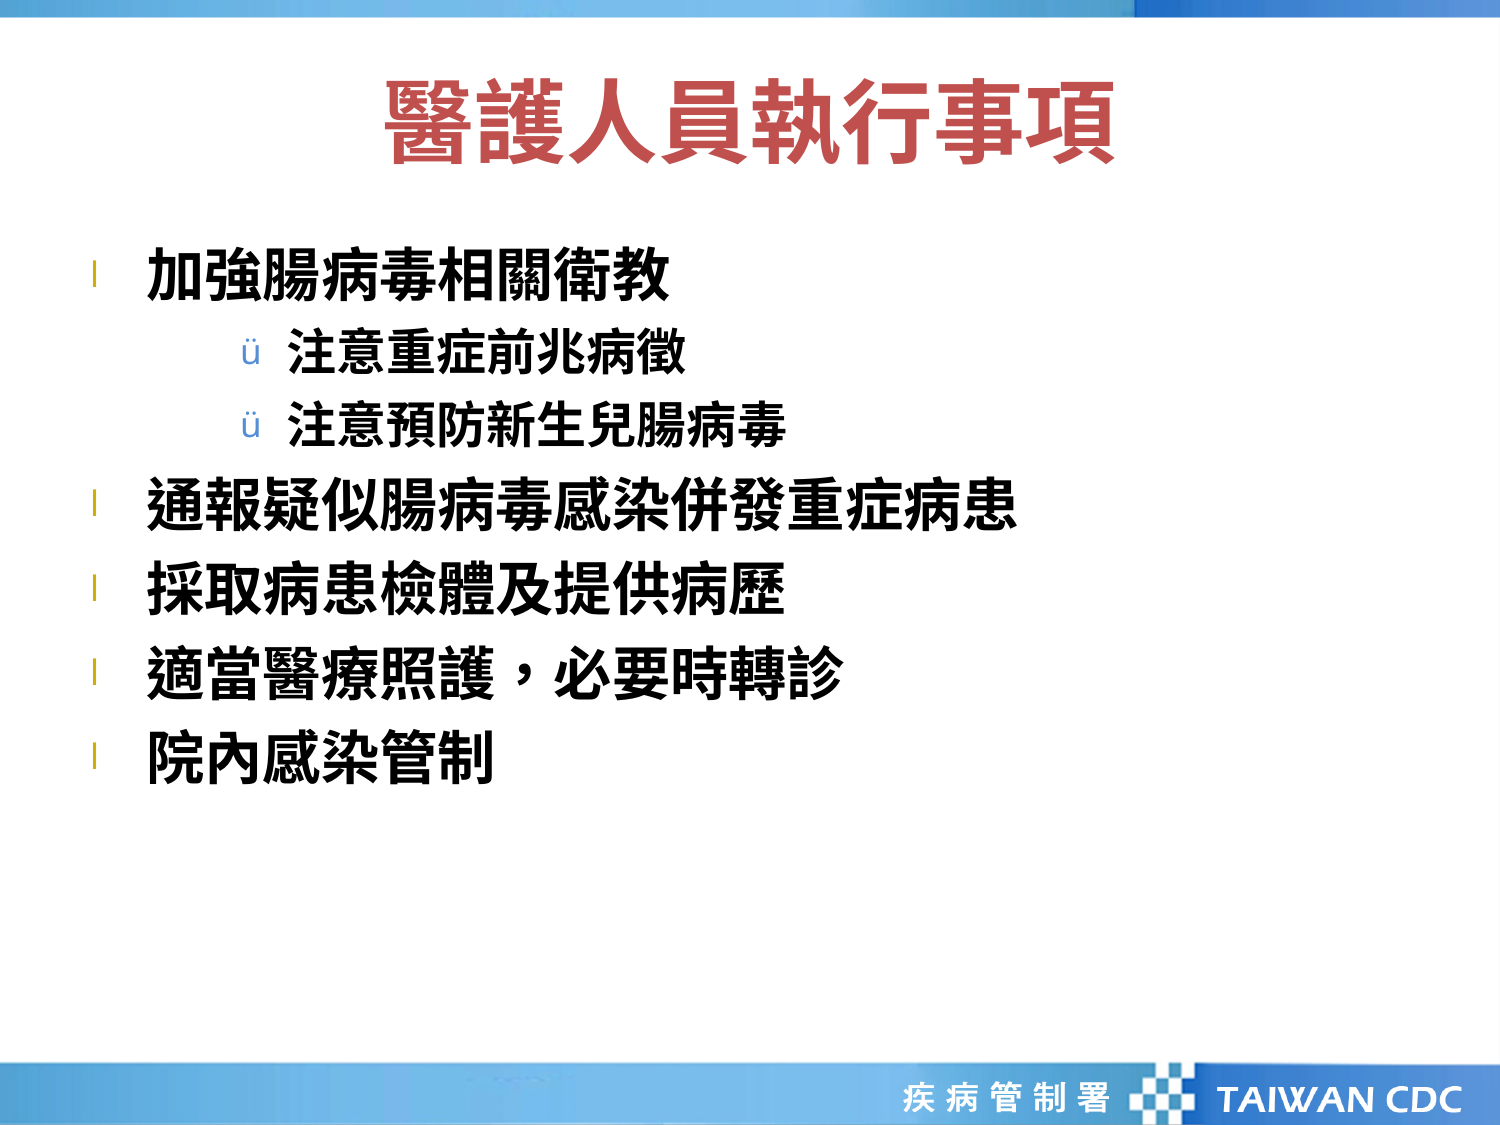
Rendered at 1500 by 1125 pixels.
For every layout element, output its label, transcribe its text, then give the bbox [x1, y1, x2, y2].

title 醫護人員執行事項 [75, 25, 1426, 214]
list 加強腸病毒相關衛教 注意重症前兆病徵 注意預防新生兒腸病毒 通報疑似腸病毒感染併發重症病患 採取病患檢體及提供病歷 適當醫療照護，必要時轉診 院內感染管制 [75, 230, 1426, 974]
